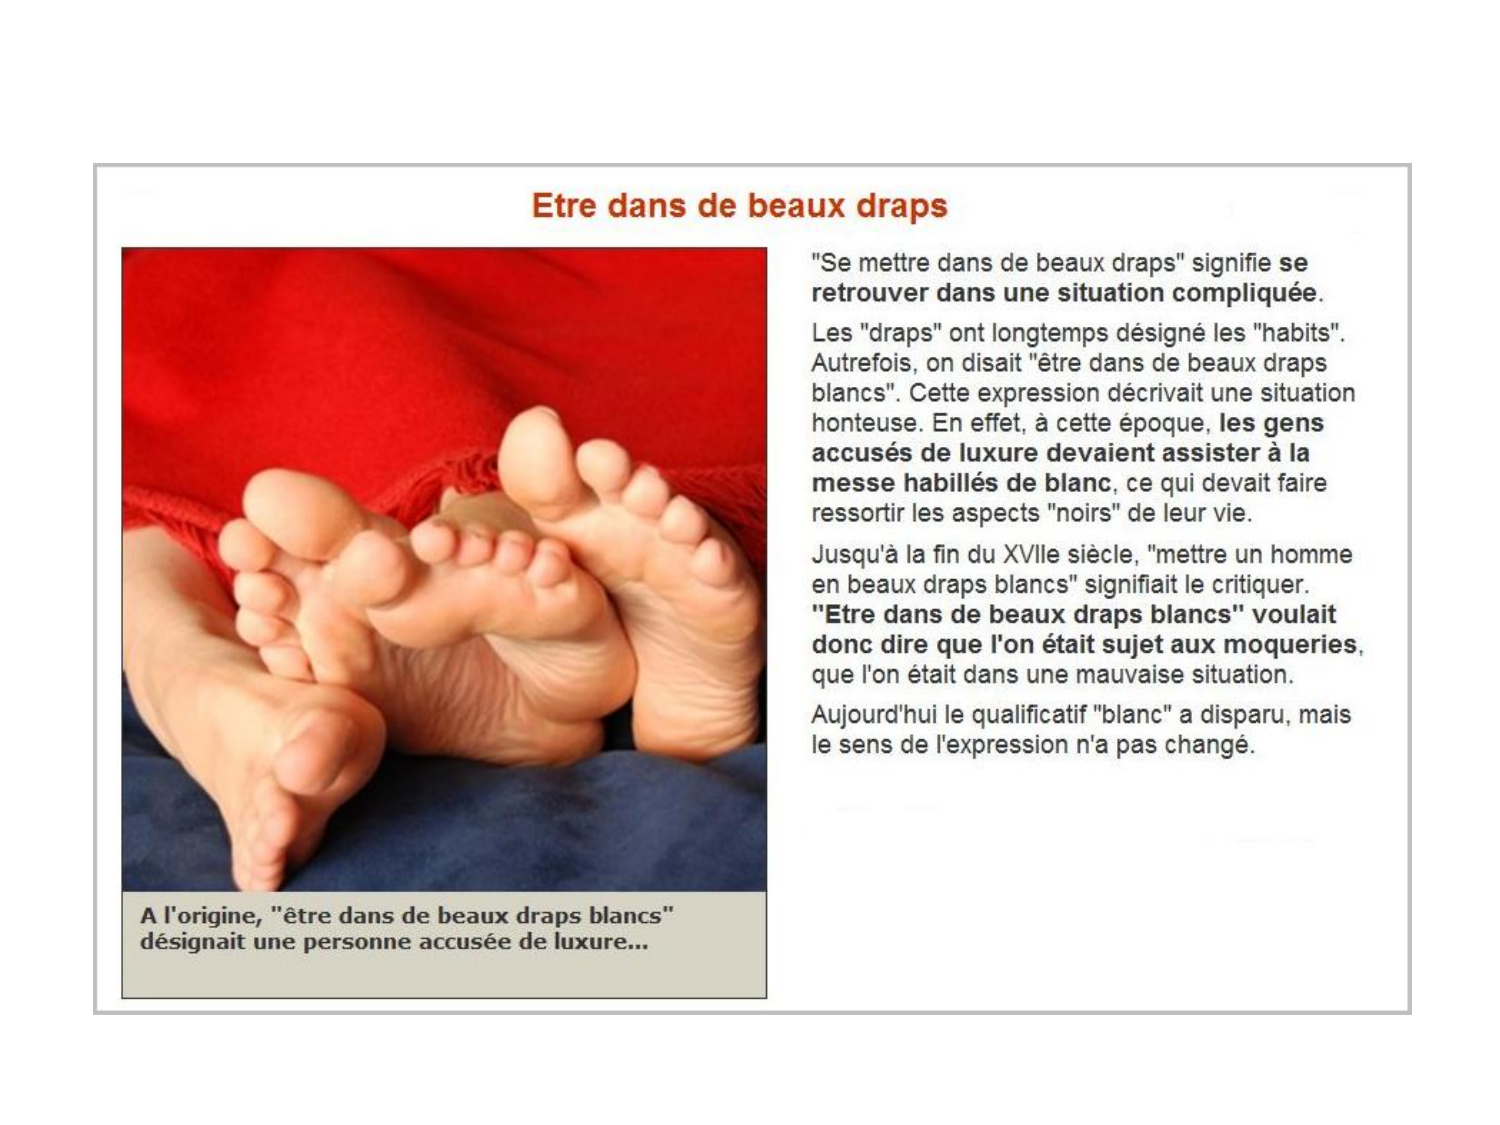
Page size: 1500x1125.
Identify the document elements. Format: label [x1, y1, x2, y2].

title [75, 45, 1426, 233]
text_box [93, 164, 1412, 1015]
